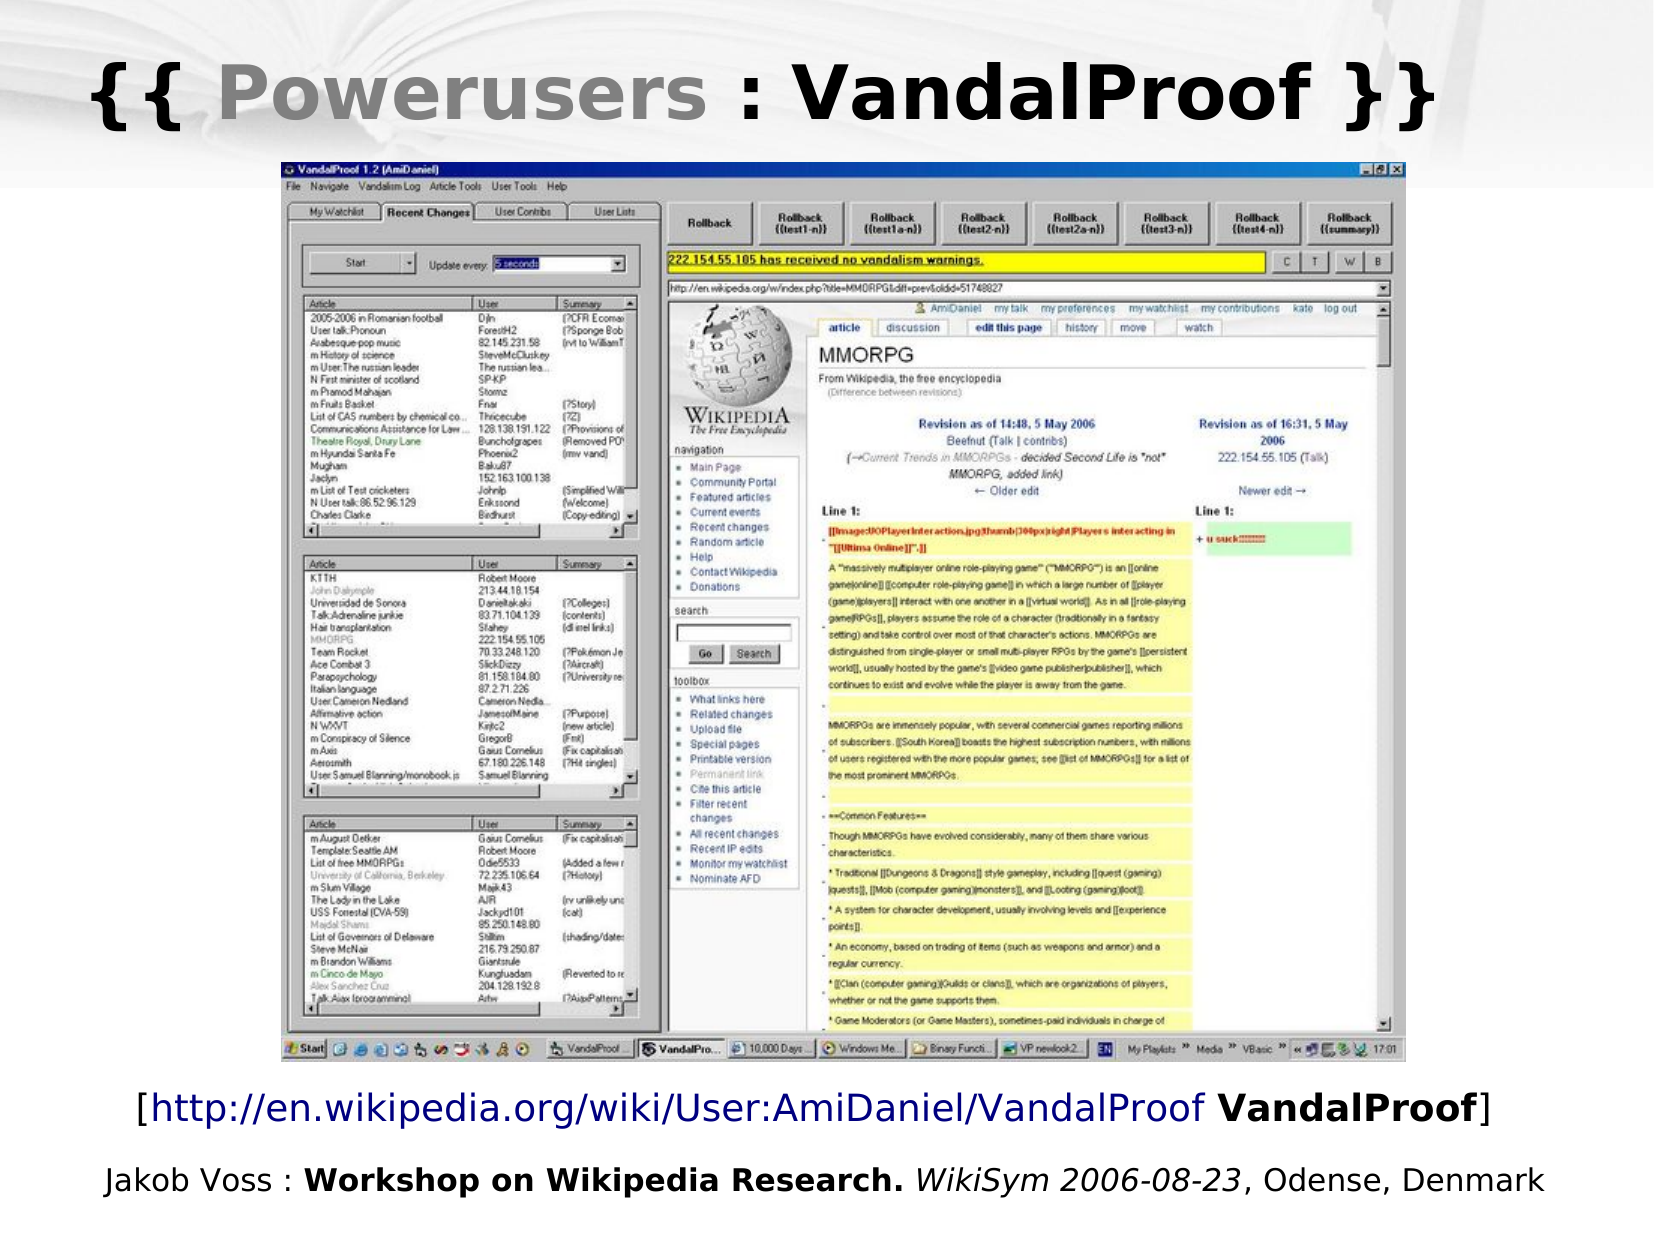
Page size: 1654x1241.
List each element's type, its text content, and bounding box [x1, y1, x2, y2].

picture [0, 0, 1654, 1062]
title {{ Powerusers : VandalProof }} [82, 37, 1571, 151]
text_box [http://en.wikipedia.org/wiki/User:AmiDaniel/VandalProof VandalProof] [75, 1079, 1553, 1138]
